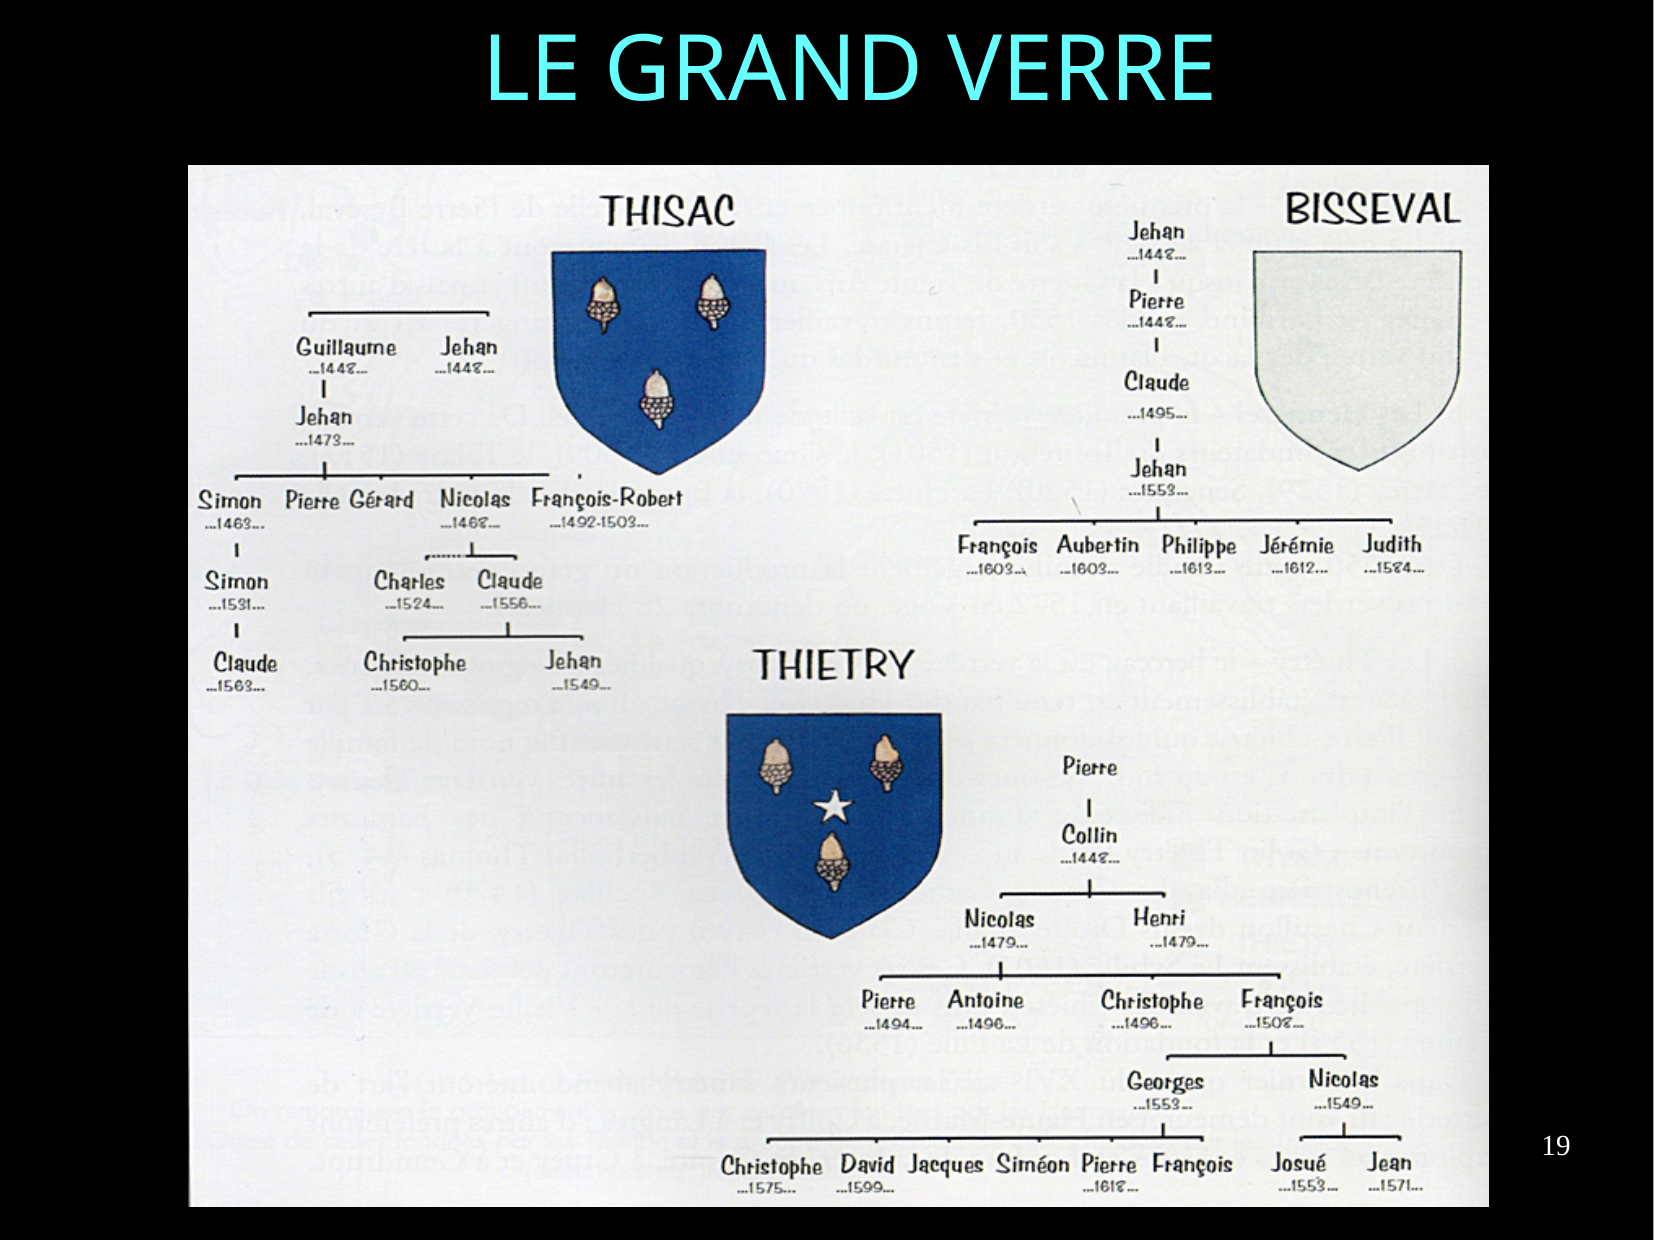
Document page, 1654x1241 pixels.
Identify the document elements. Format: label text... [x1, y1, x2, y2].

title LE GRAND VERRE [106, 0, 1595, 130]
picture [188, 165, 1489, 1207]
